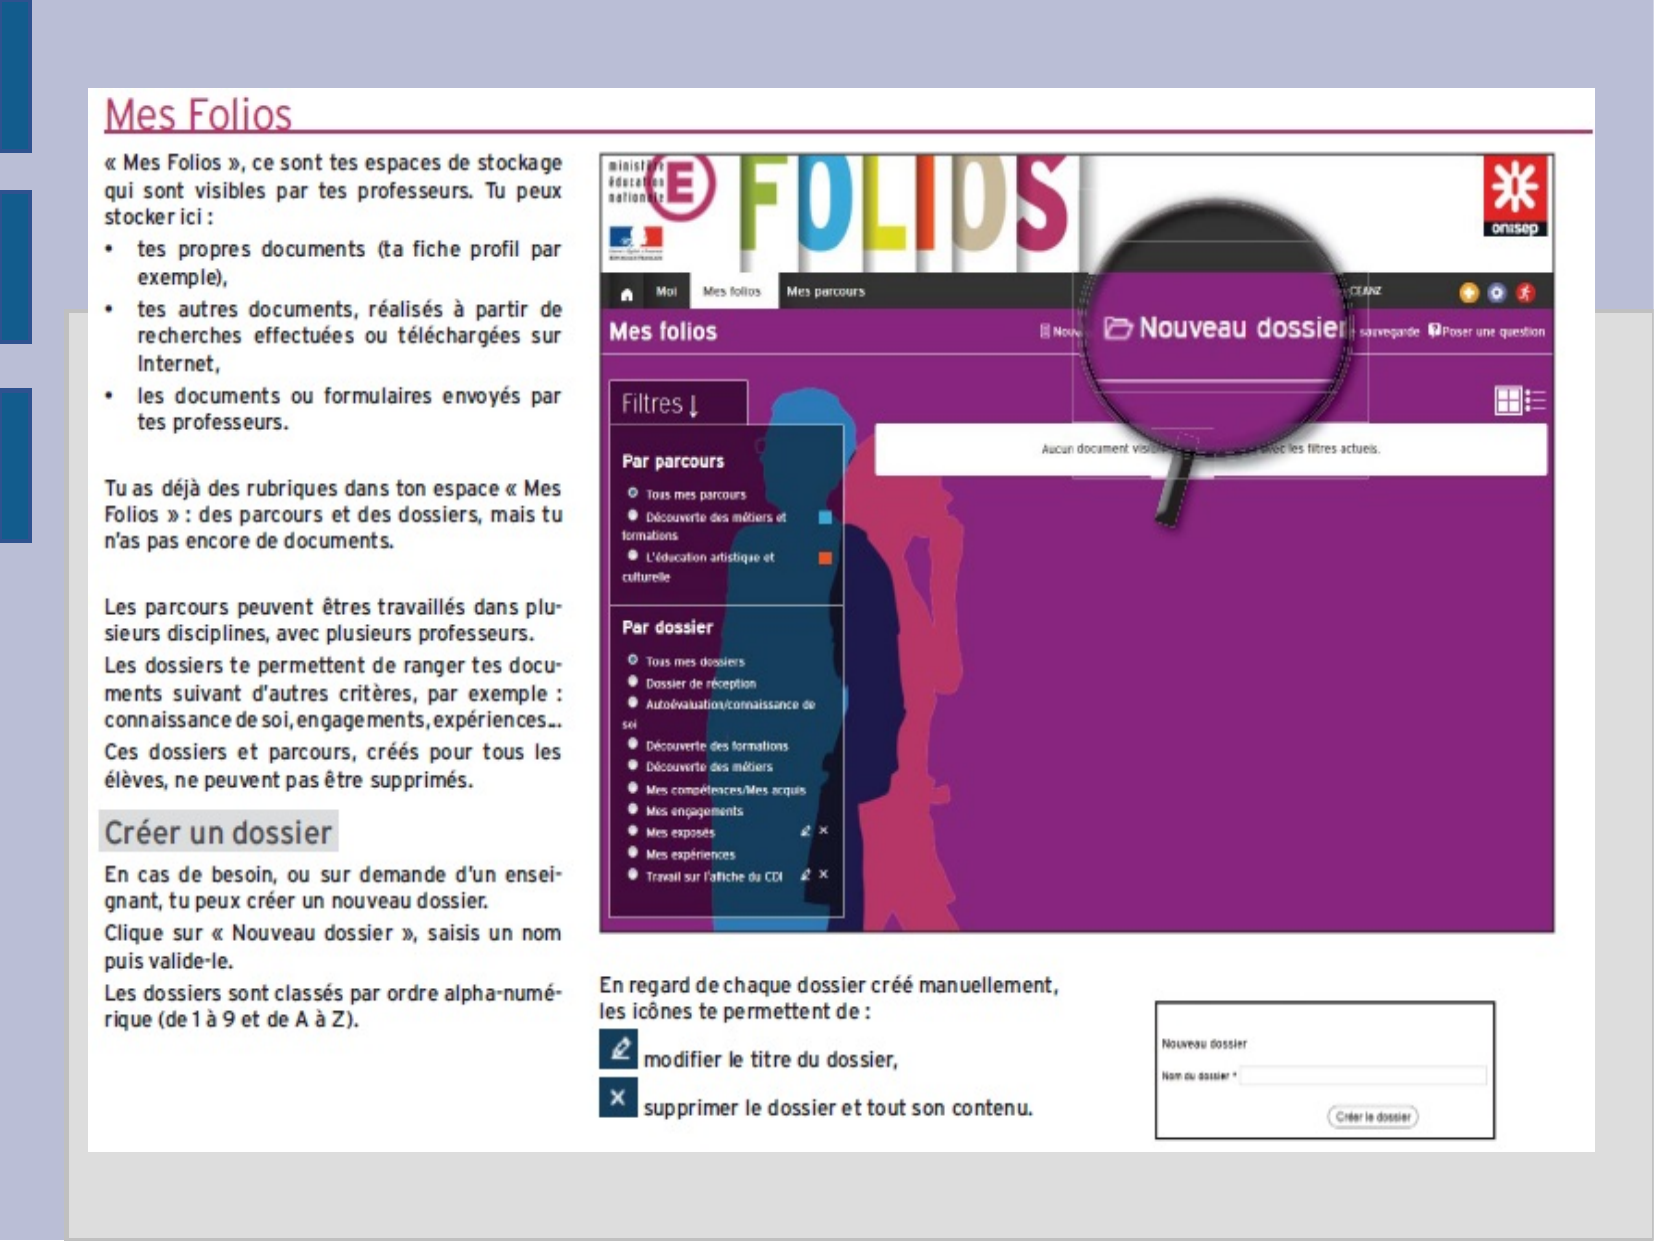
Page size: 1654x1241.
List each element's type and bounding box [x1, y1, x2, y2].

picture [88, 88, 1595, 1152]
